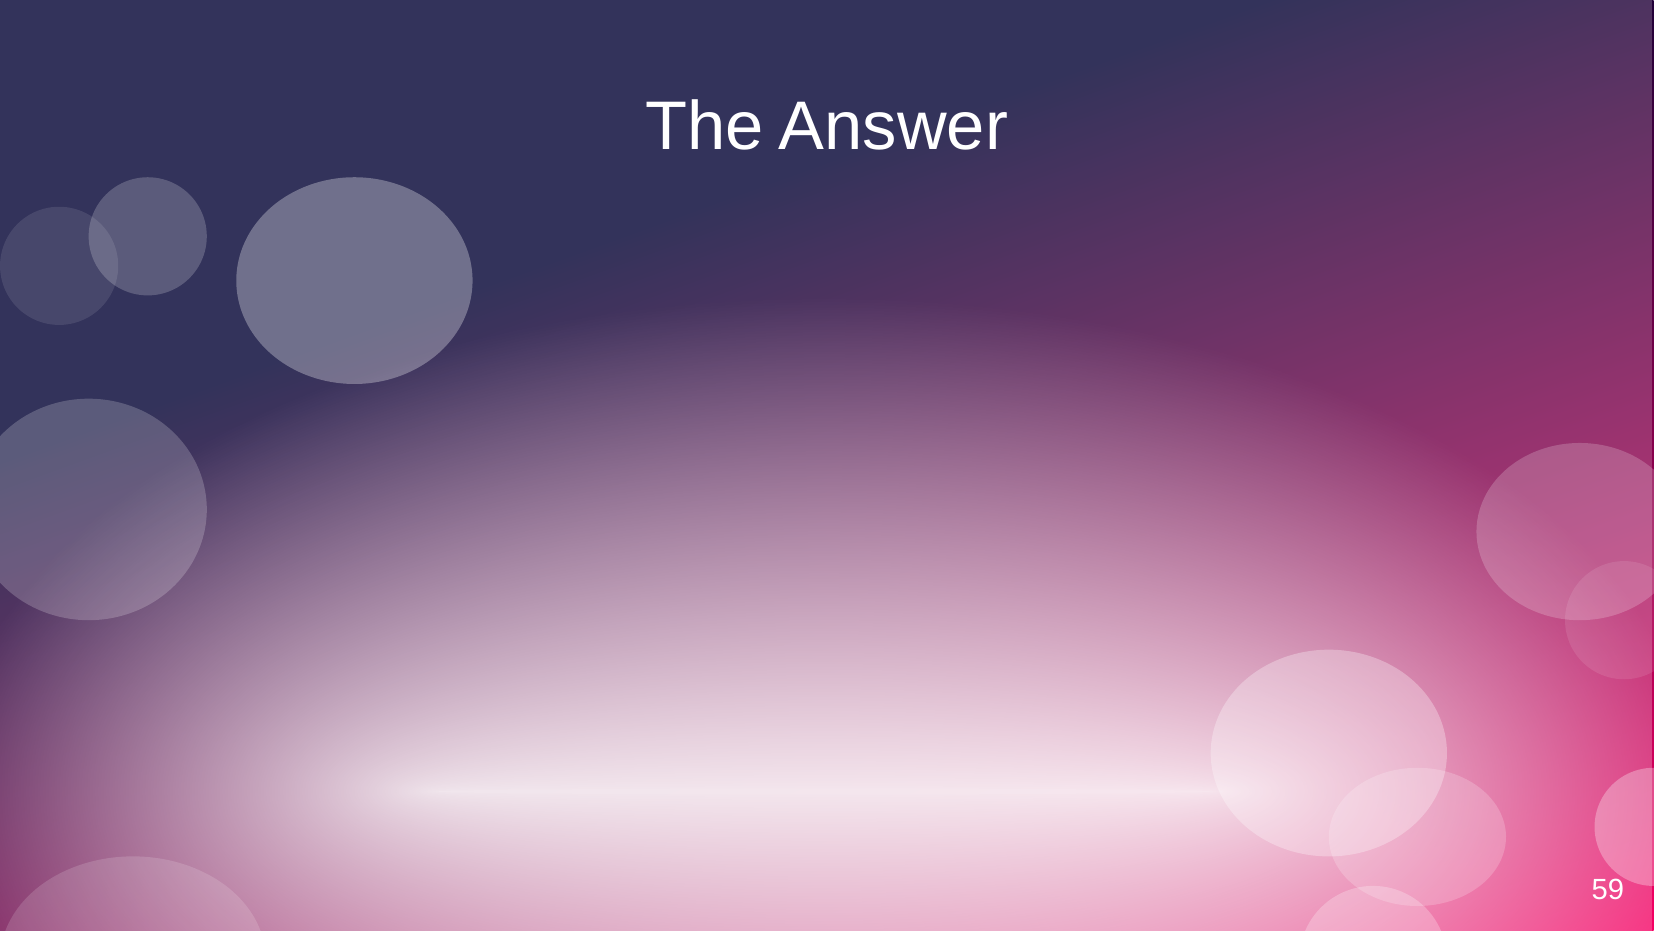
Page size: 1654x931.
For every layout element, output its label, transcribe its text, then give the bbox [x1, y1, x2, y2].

title The Answer [88, 44, 1565, 207]
